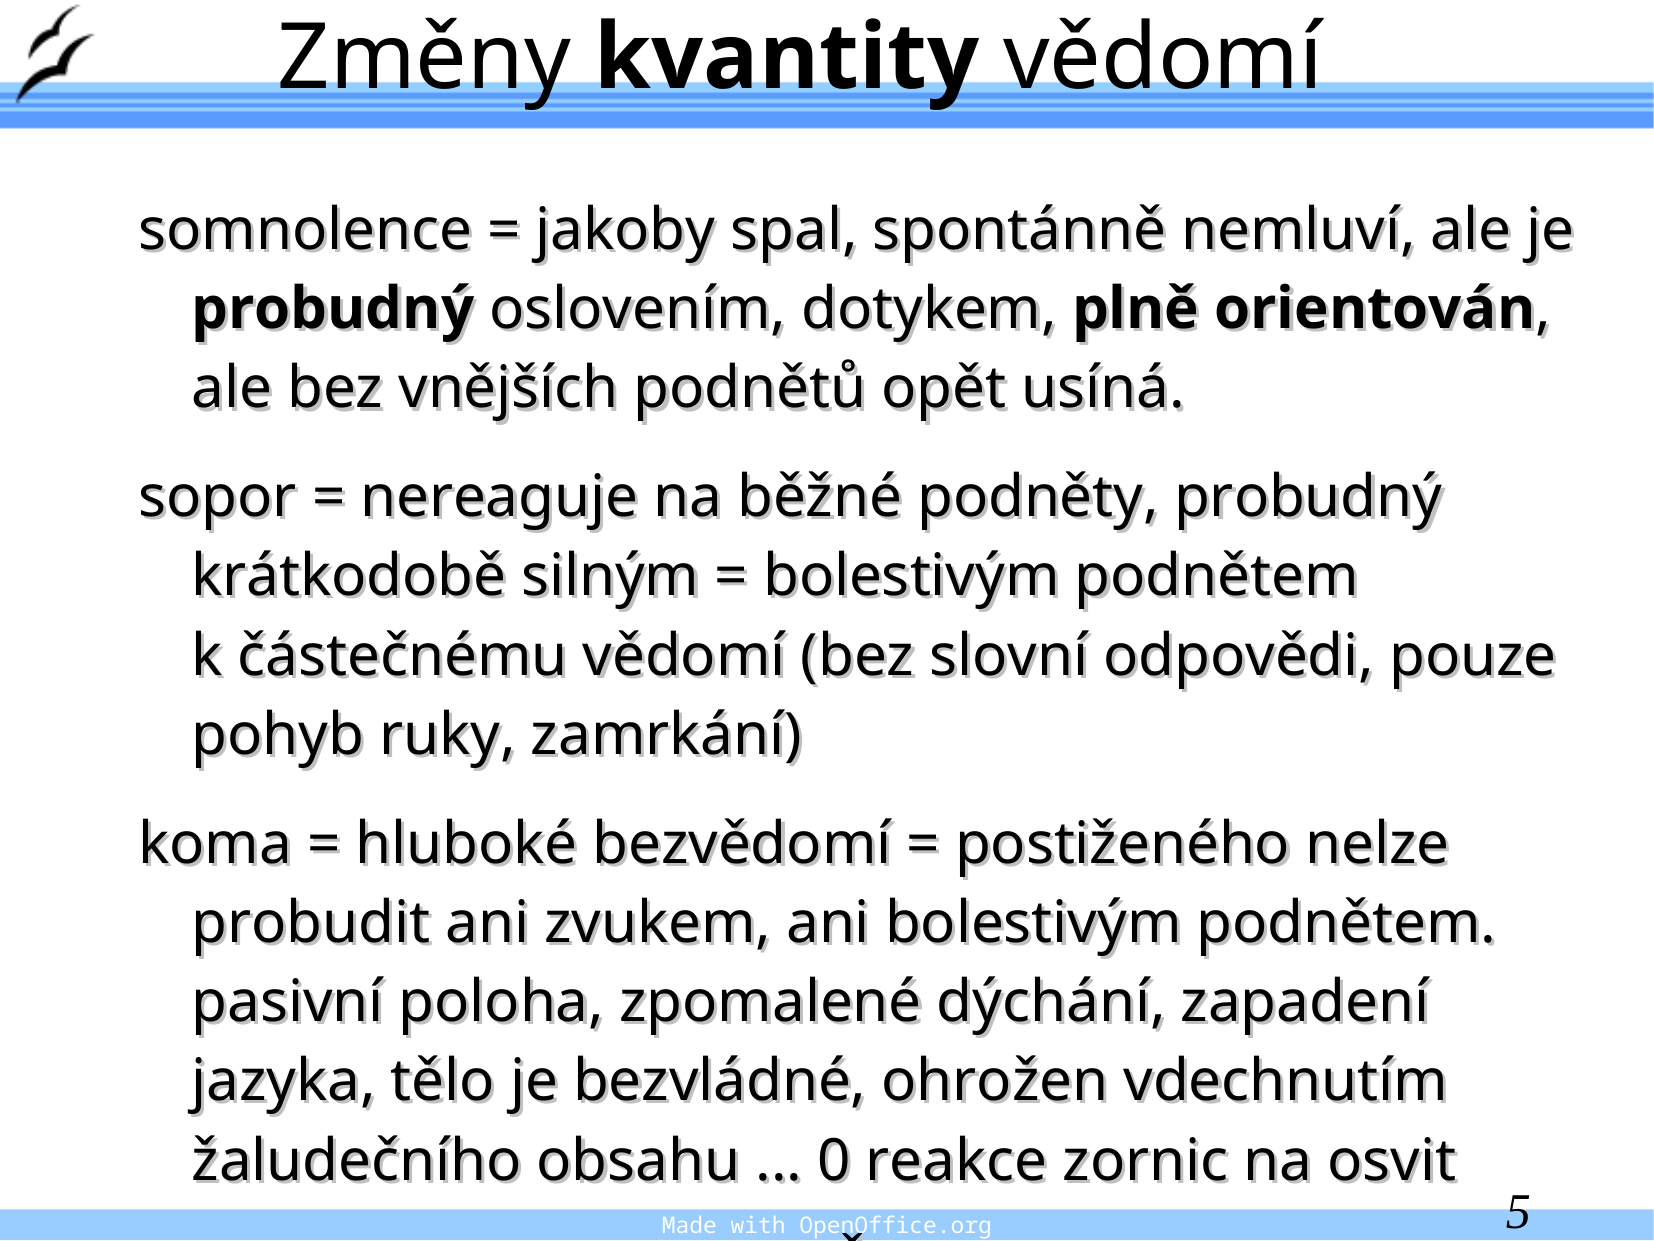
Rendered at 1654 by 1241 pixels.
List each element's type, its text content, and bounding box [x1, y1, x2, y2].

title Změny kvantity vědomí [94, 0, 1507, 109]
picture [0, 0, 1654, 133]
list somnolence = jakoby spal, spontánně nemluví, ale je probudný oslovením, dotykem, plně orientován, ale bez vnějších podnětů opět usíná. sopor = nereaguje na běžné podněty, probudný krátkodobě silným = bolestivým podnětem k částečnému vědomí (bez slovní odpovědi, pouze pohyb ruky, zamrkání) koma = hluboké bezvědomí = postiženého nelze probudit ani zvukem, ani bolestivým podnětem. pasivní poloha, zpomalené dýchání, zapadení jazyka, tělo je bezvládné, ohrožen vdechnutím žaludečního obsahu ... 0 reakce zornic na osvit Rychlost změny vědomí - Čím rychleji, tím závažnější. [120, 187, 1601, 1195]
